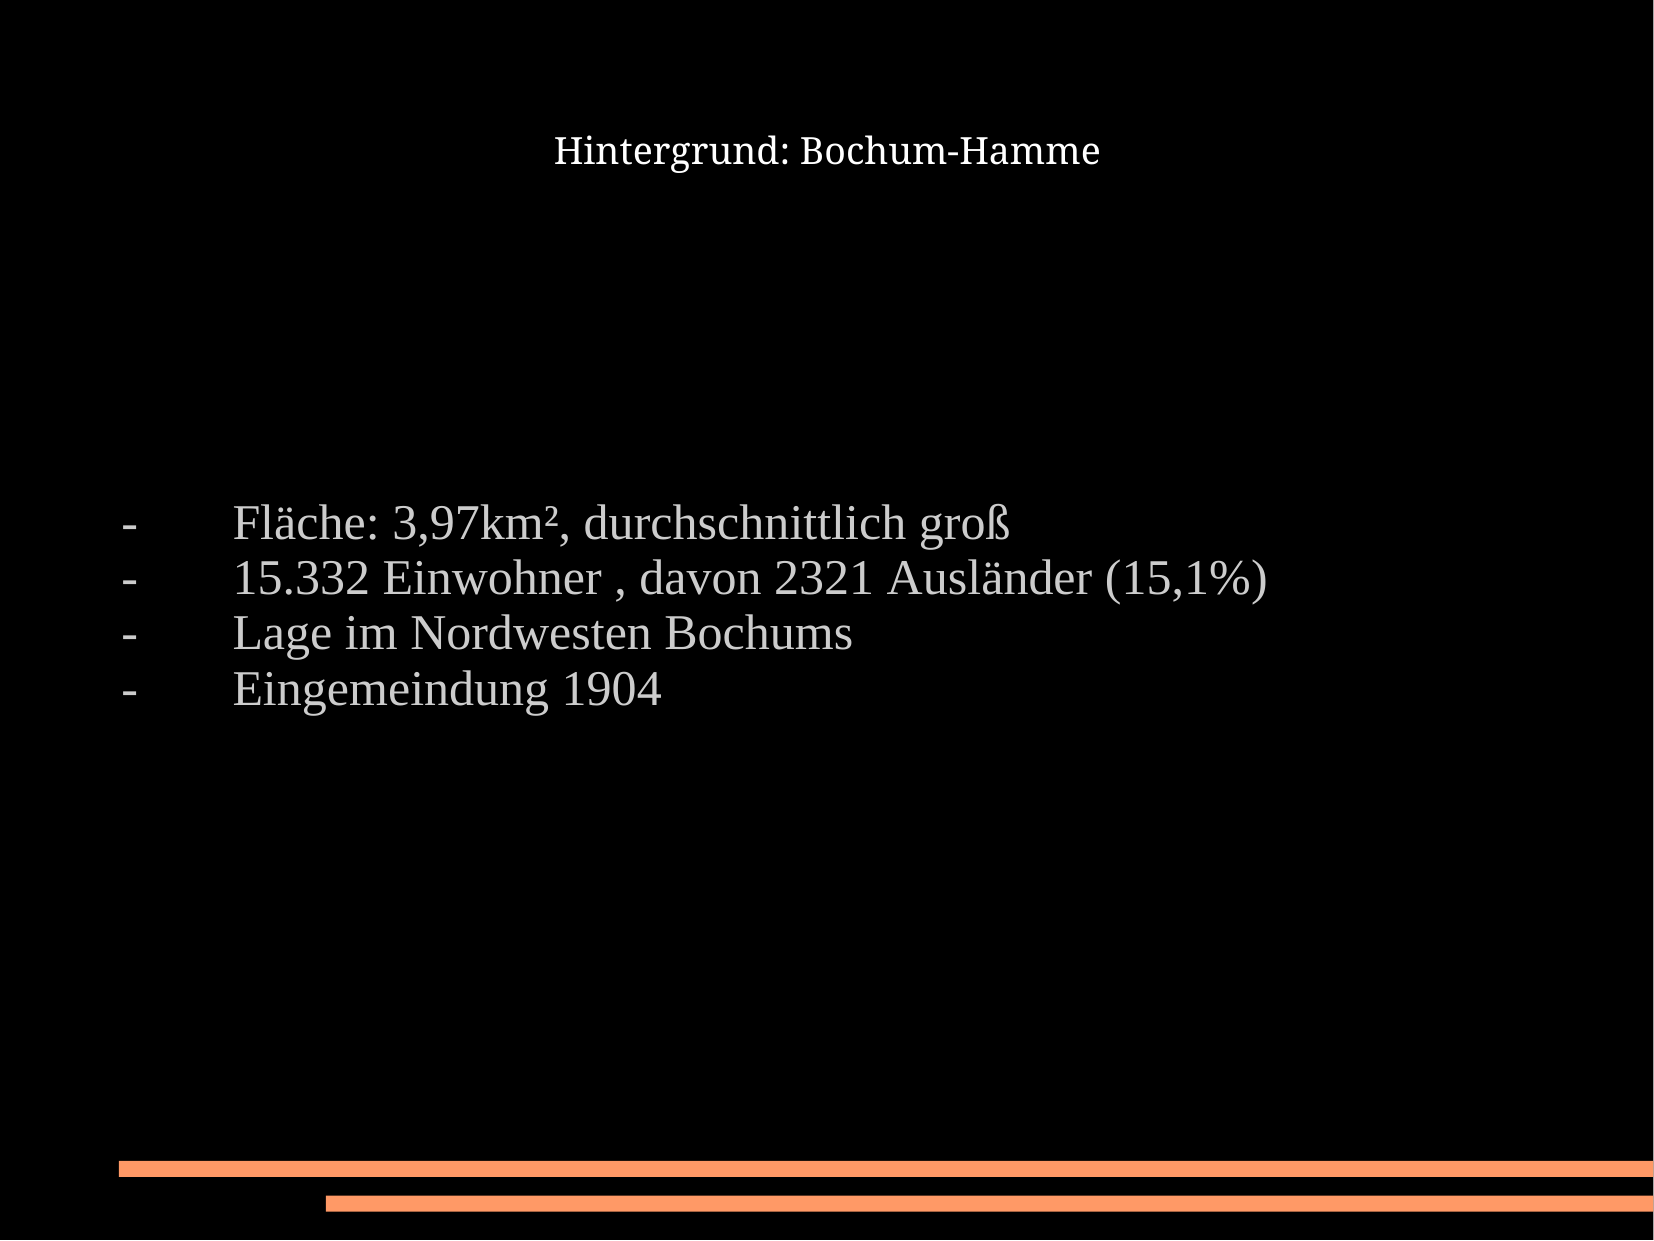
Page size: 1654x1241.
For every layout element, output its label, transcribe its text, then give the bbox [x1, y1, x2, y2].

subtitle - Fläche: 3,97km², durchschnittlich groß - 15.332 Einwohner , davon 2321 Ausländer (15,1%) - Lage im Nordwesten Bochums - Eingemeindung 1904 [121, 206, 1561, 1004]
title Hintergrund: Bochum-Hamme [121, 53, 1534, 206]
